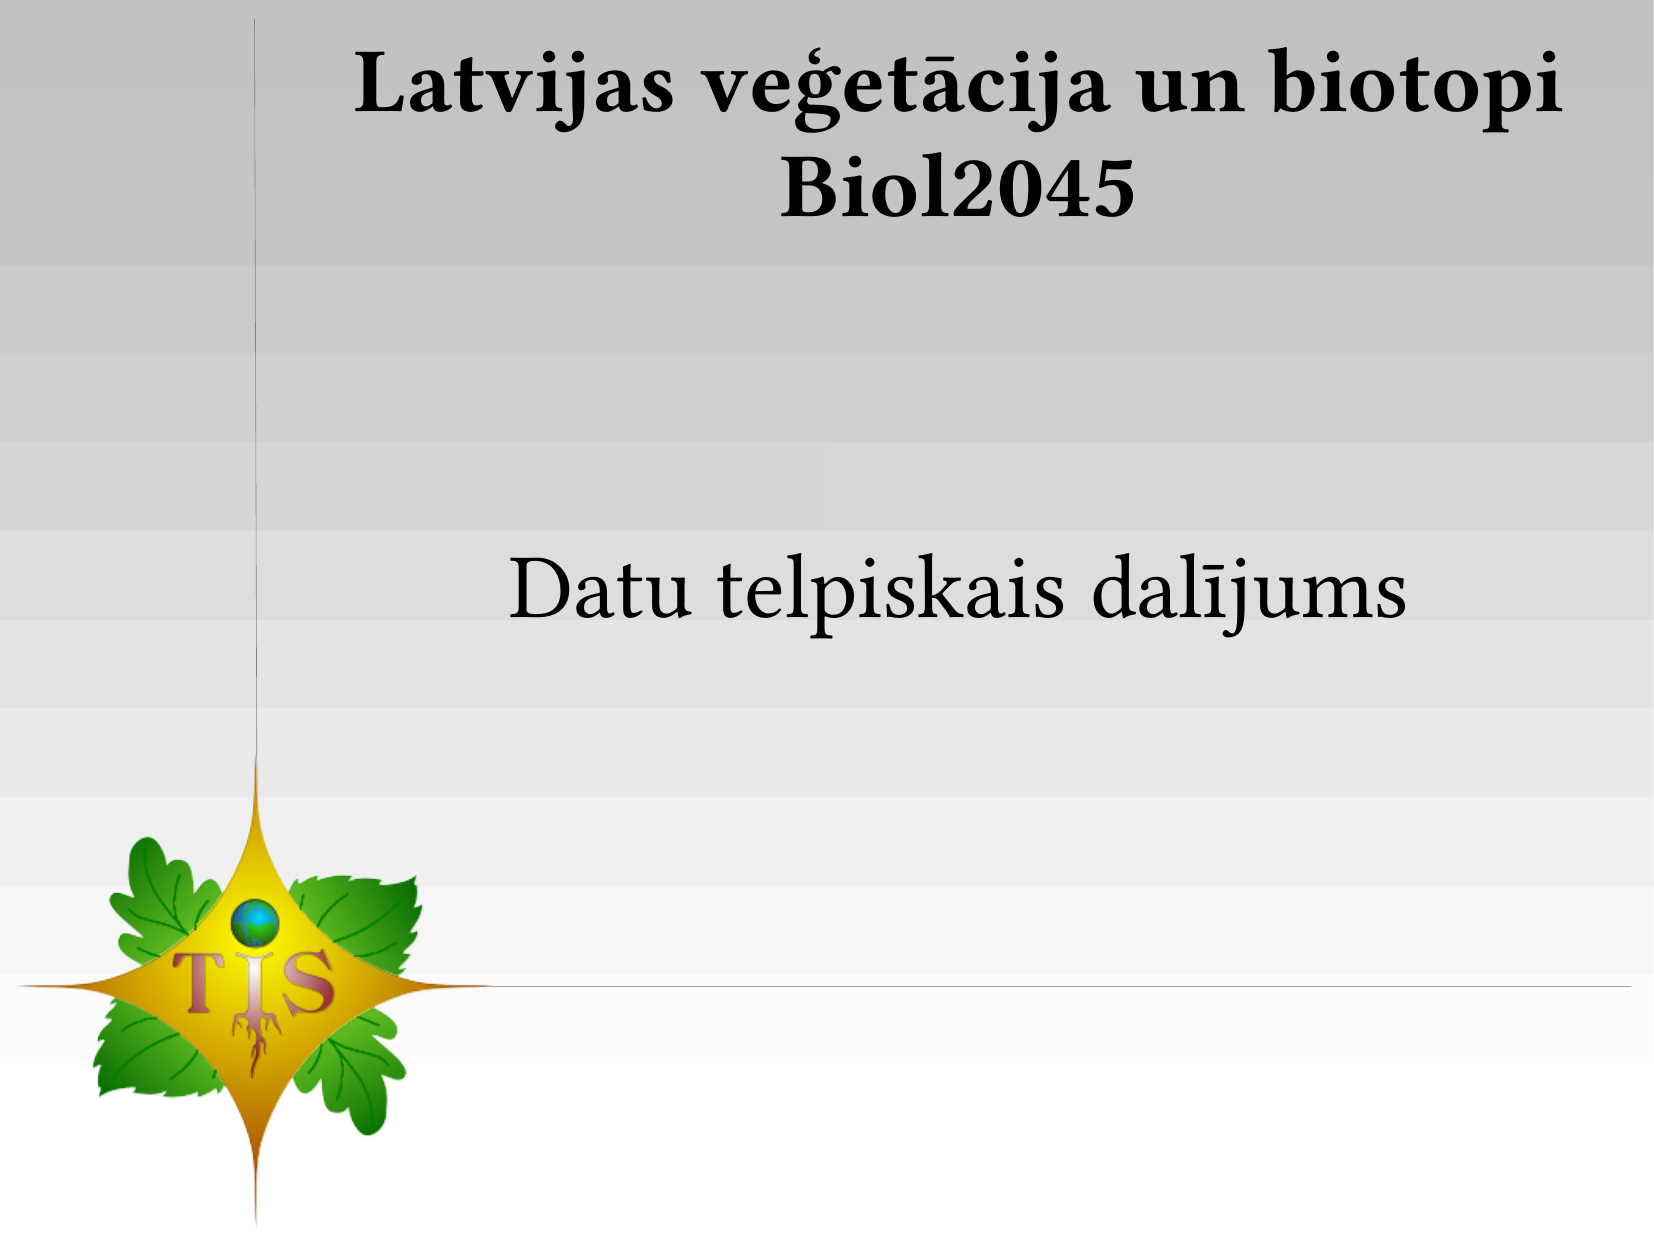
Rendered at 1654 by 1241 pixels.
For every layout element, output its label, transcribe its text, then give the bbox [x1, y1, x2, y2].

picture [0, 0, 1654, 1241]
title Datu telpiskais dalījums [295, 314, 1625, 861]
